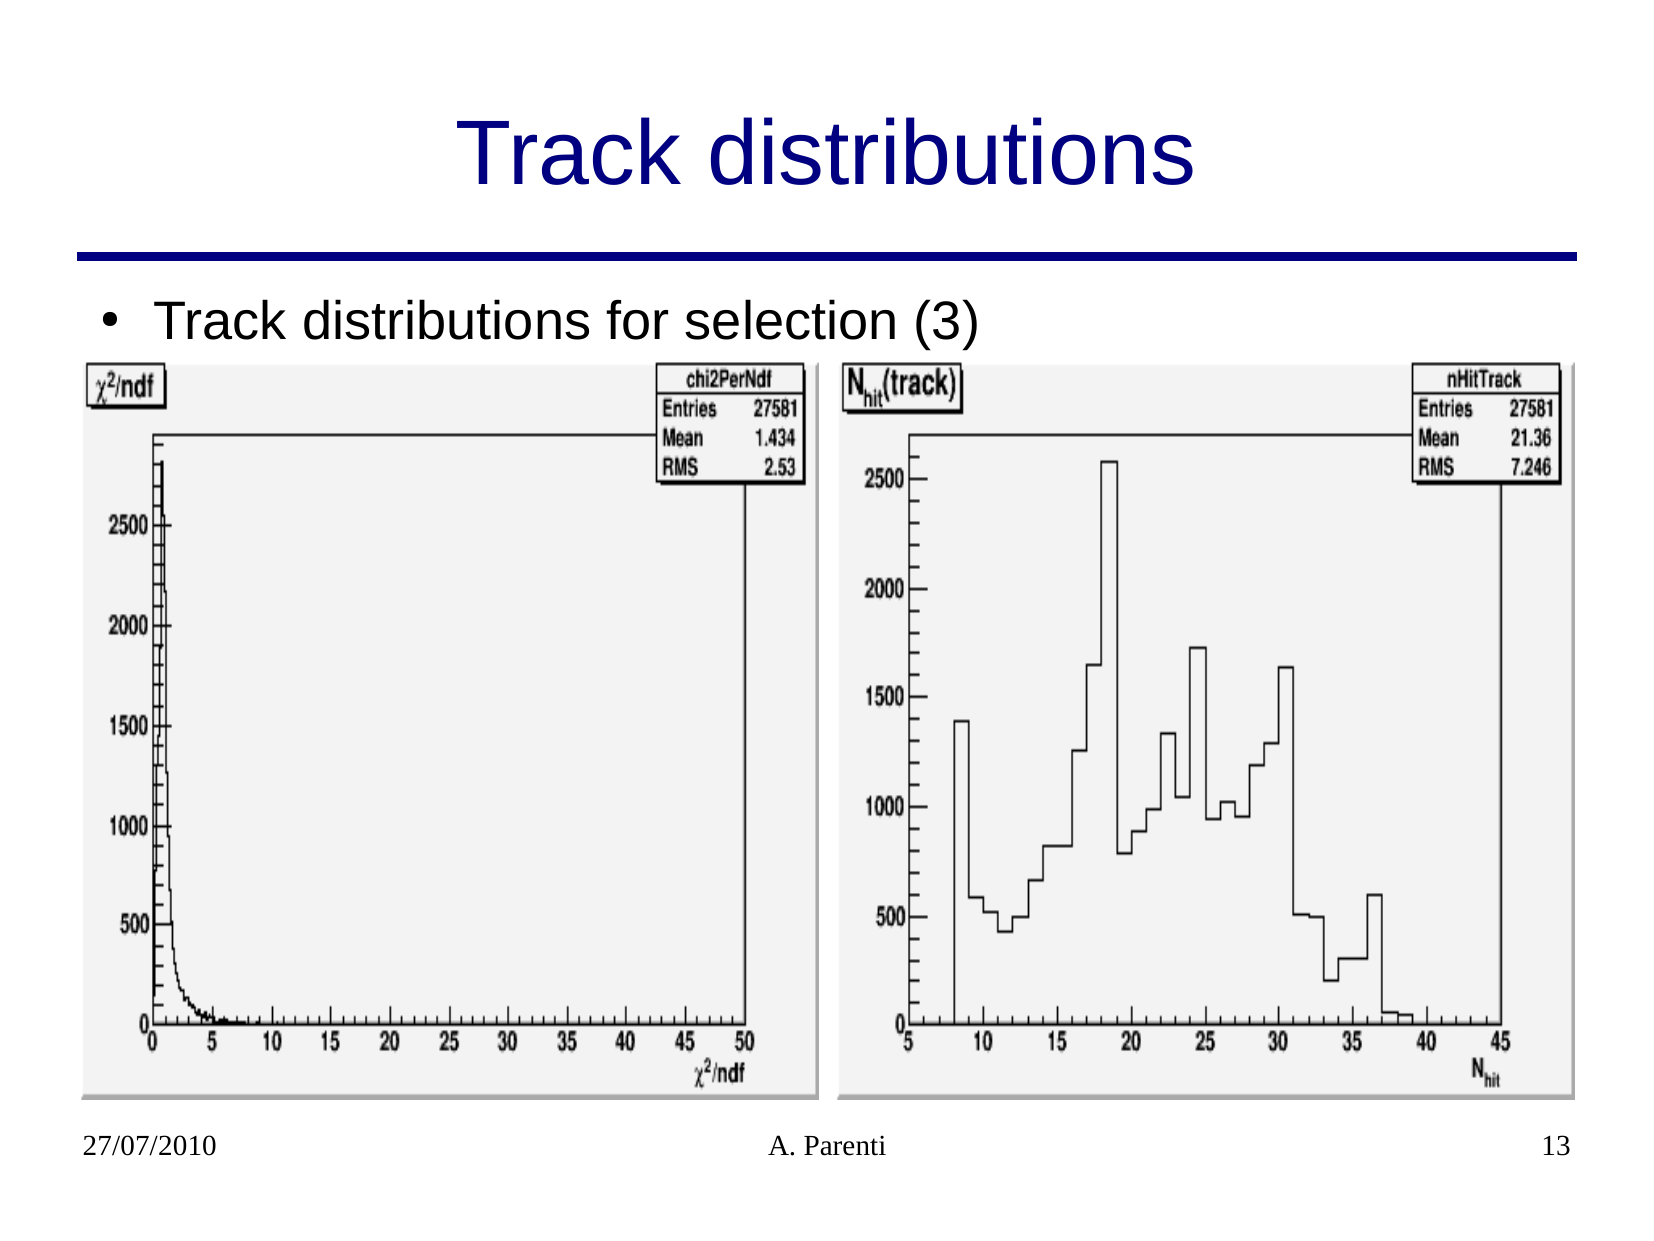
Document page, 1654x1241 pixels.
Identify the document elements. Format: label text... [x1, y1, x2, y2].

title Track distributions [82, 49, 1571, 257]
list Track distributions for selection (3) [82, 290, 1571, 1109]
picture [836, 361, 1575, 1100]
picture [80, 361, 819, 1100]
